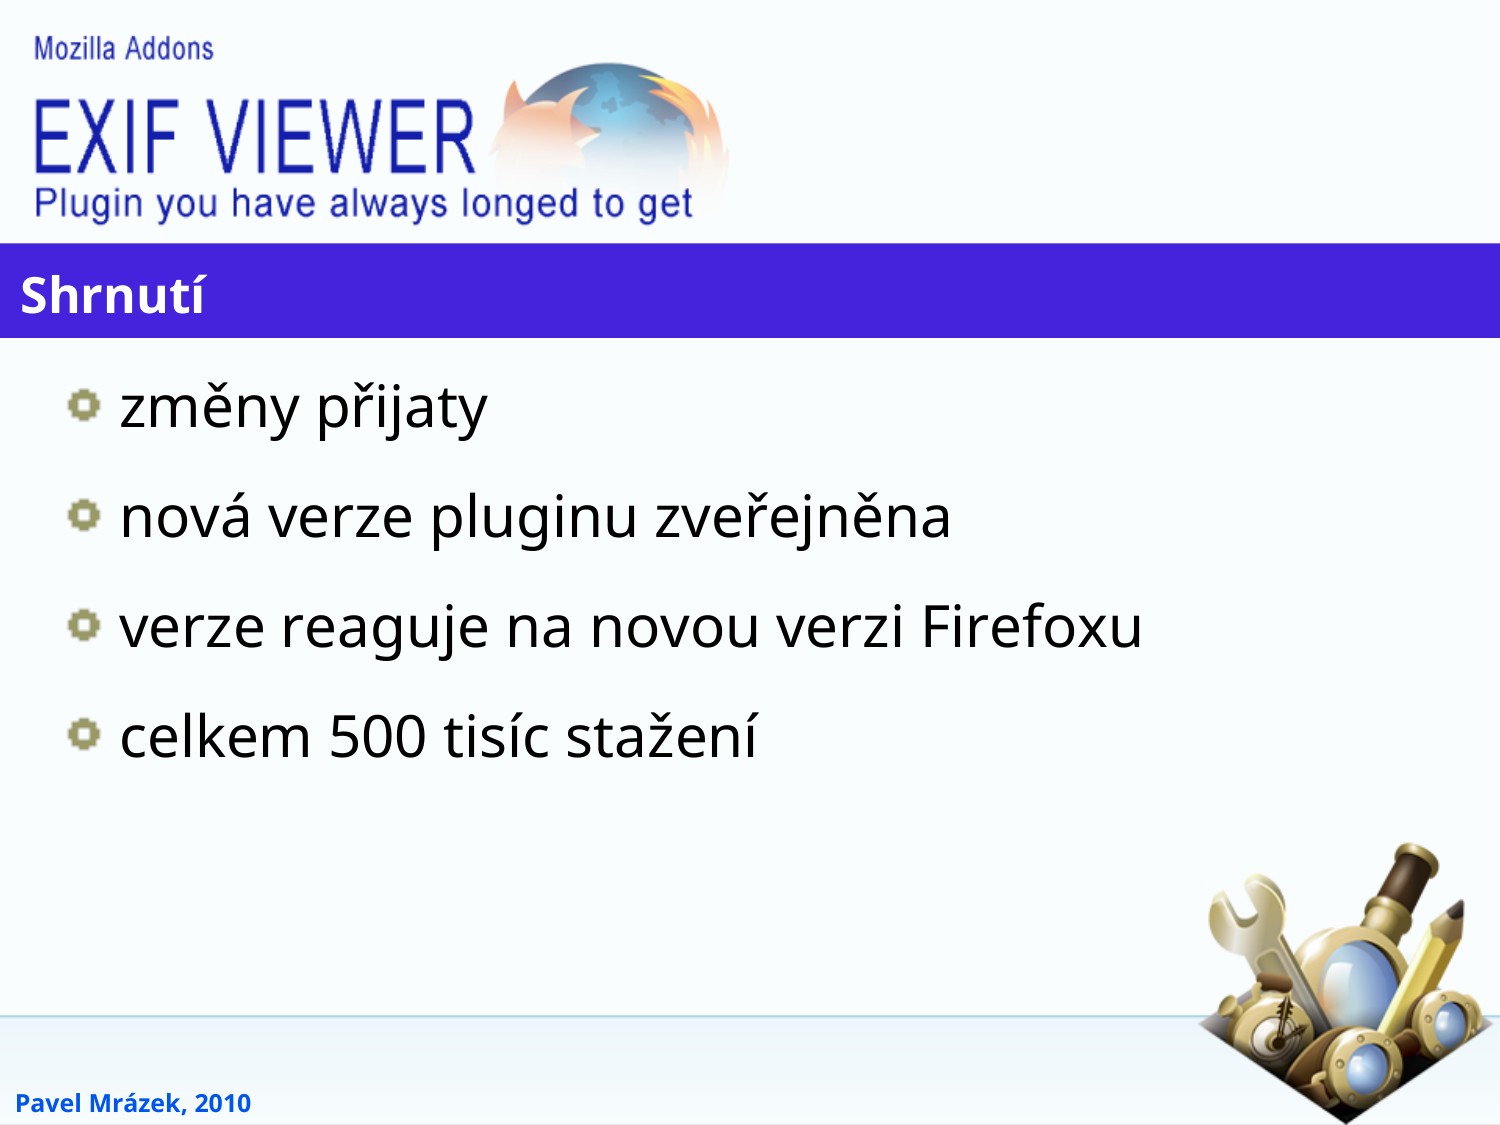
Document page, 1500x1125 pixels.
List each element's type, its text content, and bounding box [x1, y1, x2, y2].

picture [62, 603, 105, 646]
text_box [0, 243, 1500, 338]
picture [0, 832, 1500, 1125]
text_box změny přijaty nová verze pluginu zveřejněna verze reaguje na novou verzi Firefoxu celkem 500 tisíc stažení [47, 361, 1160, 777]
picture [62, 383, 105, 426]
text_box Pavel Mrázek, 2010 [0, 1079, 414, 1125]
picture [62, 712, 105, 755]
picture [62, 493, 105, 536]
picture [29, 30, 739, 231]
text_box Shrnutí [5, 255, 222, 331]
